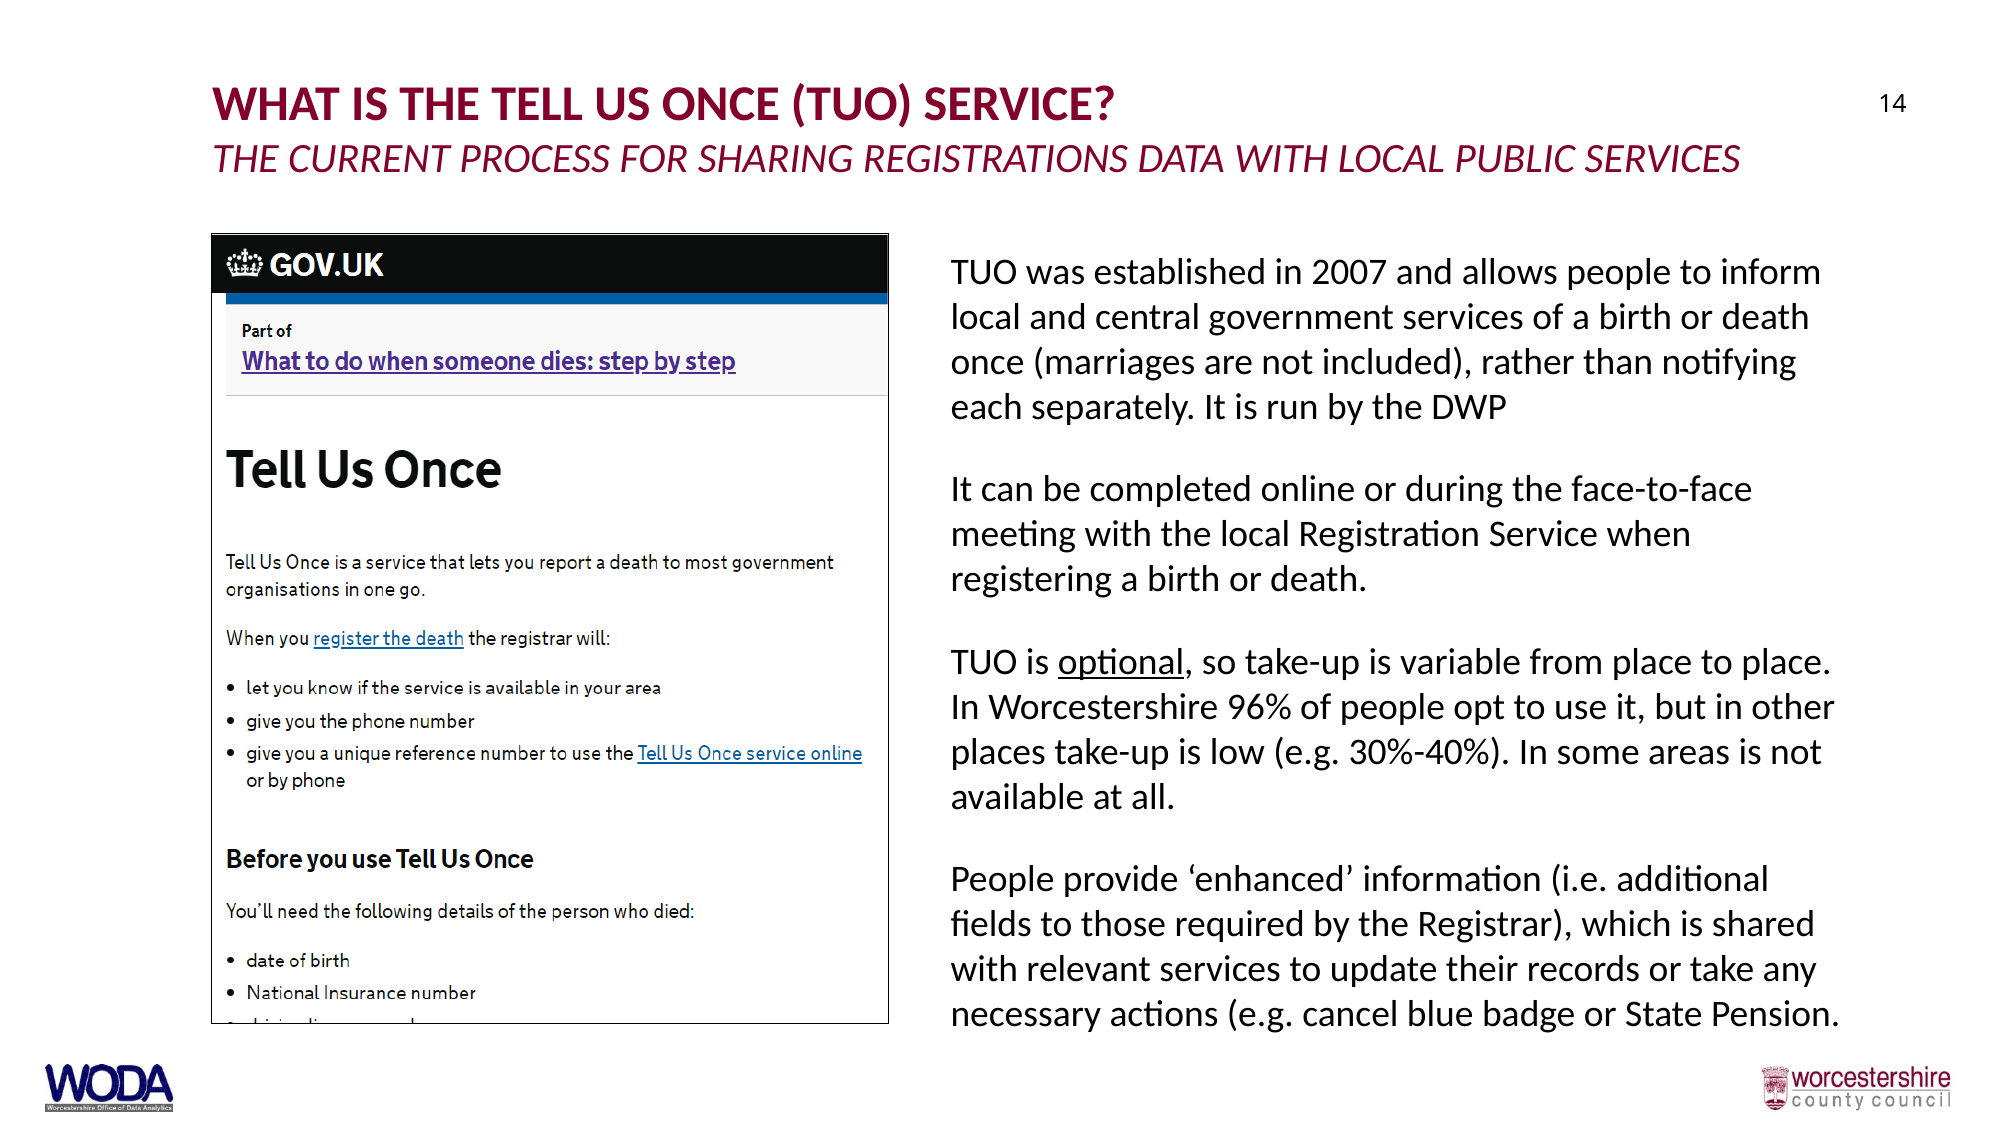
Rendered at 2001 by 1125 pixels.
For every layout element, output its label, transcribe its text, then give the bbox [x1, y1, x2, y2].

picture [1749, 1055, 1971, 1121]
title WHAT IS THE TELL US ONCE (TUO) SERVICE? THE CURRENT PROCESS FOR SHARING REGISTRATIONS DATA WITH LOCAL PUBLIC SERVICES [212, 70, 1809, 183]
picture [212, 234, 888, 1023]
slide_number <number> [1850, 87, 1907, 148]
list TUO was established in 2007 and allows people to inform local and central government services of a birth or death once (marriages are not included), rather than notifying each separately. It is run by the DWP It can be completed online or during the face-to-face meeting with the local Registration Service when registering a birth or death. TUO is optional, so take-up is variable from place to place. In Worcestershire 96% of people opt to use it, but in other places take-up is low (e.g. 30%-40%). In some areas is not available at all. People provide ‘enhanced’ information (i.e. additional fields to those required by the Registrar), which is shared with relevant services to update their records or take any necessary actions (e.g. cancel blue badge or State Pension. [950, 246, 1851, 1034]
picture [45, 1064, 173, 1112]
